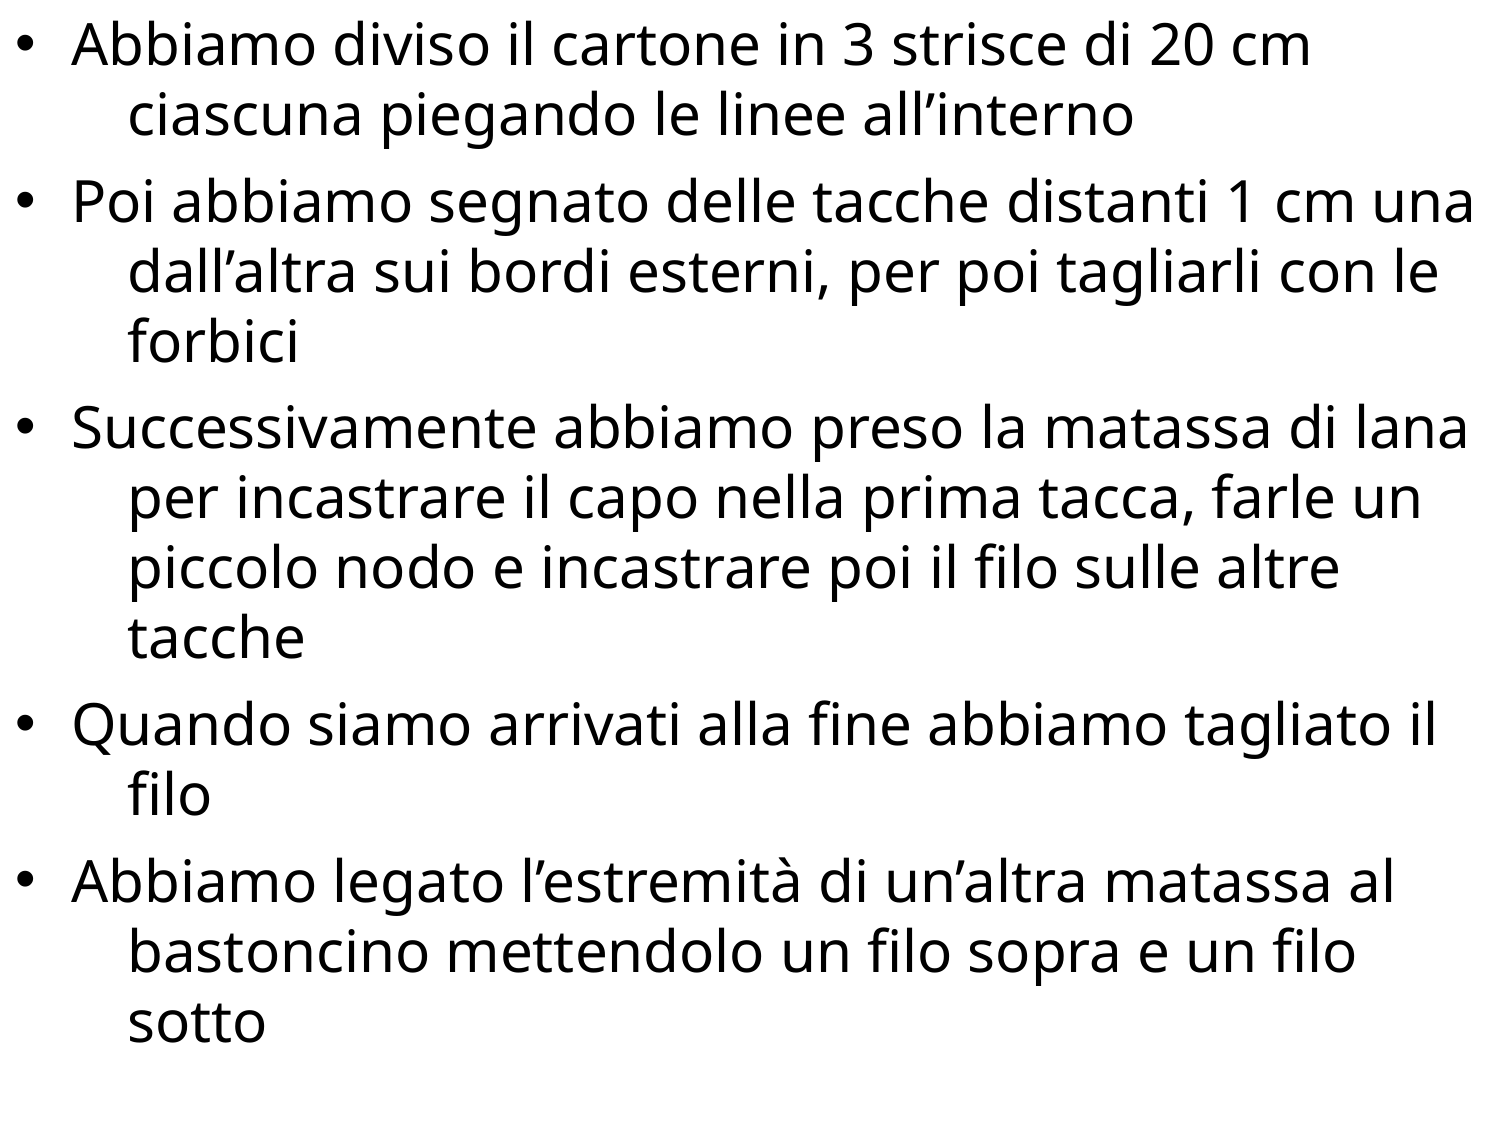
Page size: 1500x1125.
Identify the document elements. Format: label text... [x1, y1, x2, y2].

list Abbiamo diviso il cartone in 3 strisce di 20 cm ciascuna piegando le linee all’interno Poi abbiamo segnato delle tacche distanti 1 cm una dall’altra sui bordi esterni, per poi tagliarli con le forbici Successivamente abbiamo preso la matassa di lana per incastrare il capo nella prima tacca, farle un piccolo nodo e incastrare poi il filo sulle altre tacche Quando siamo arrivati alla fine abbiamo tagliato il filo Abbiamo legato l’estremità di un’altra matassa al bastoncino mettendolo un filo sopra e un filo sotto [0, 0, 1500, 1125]
